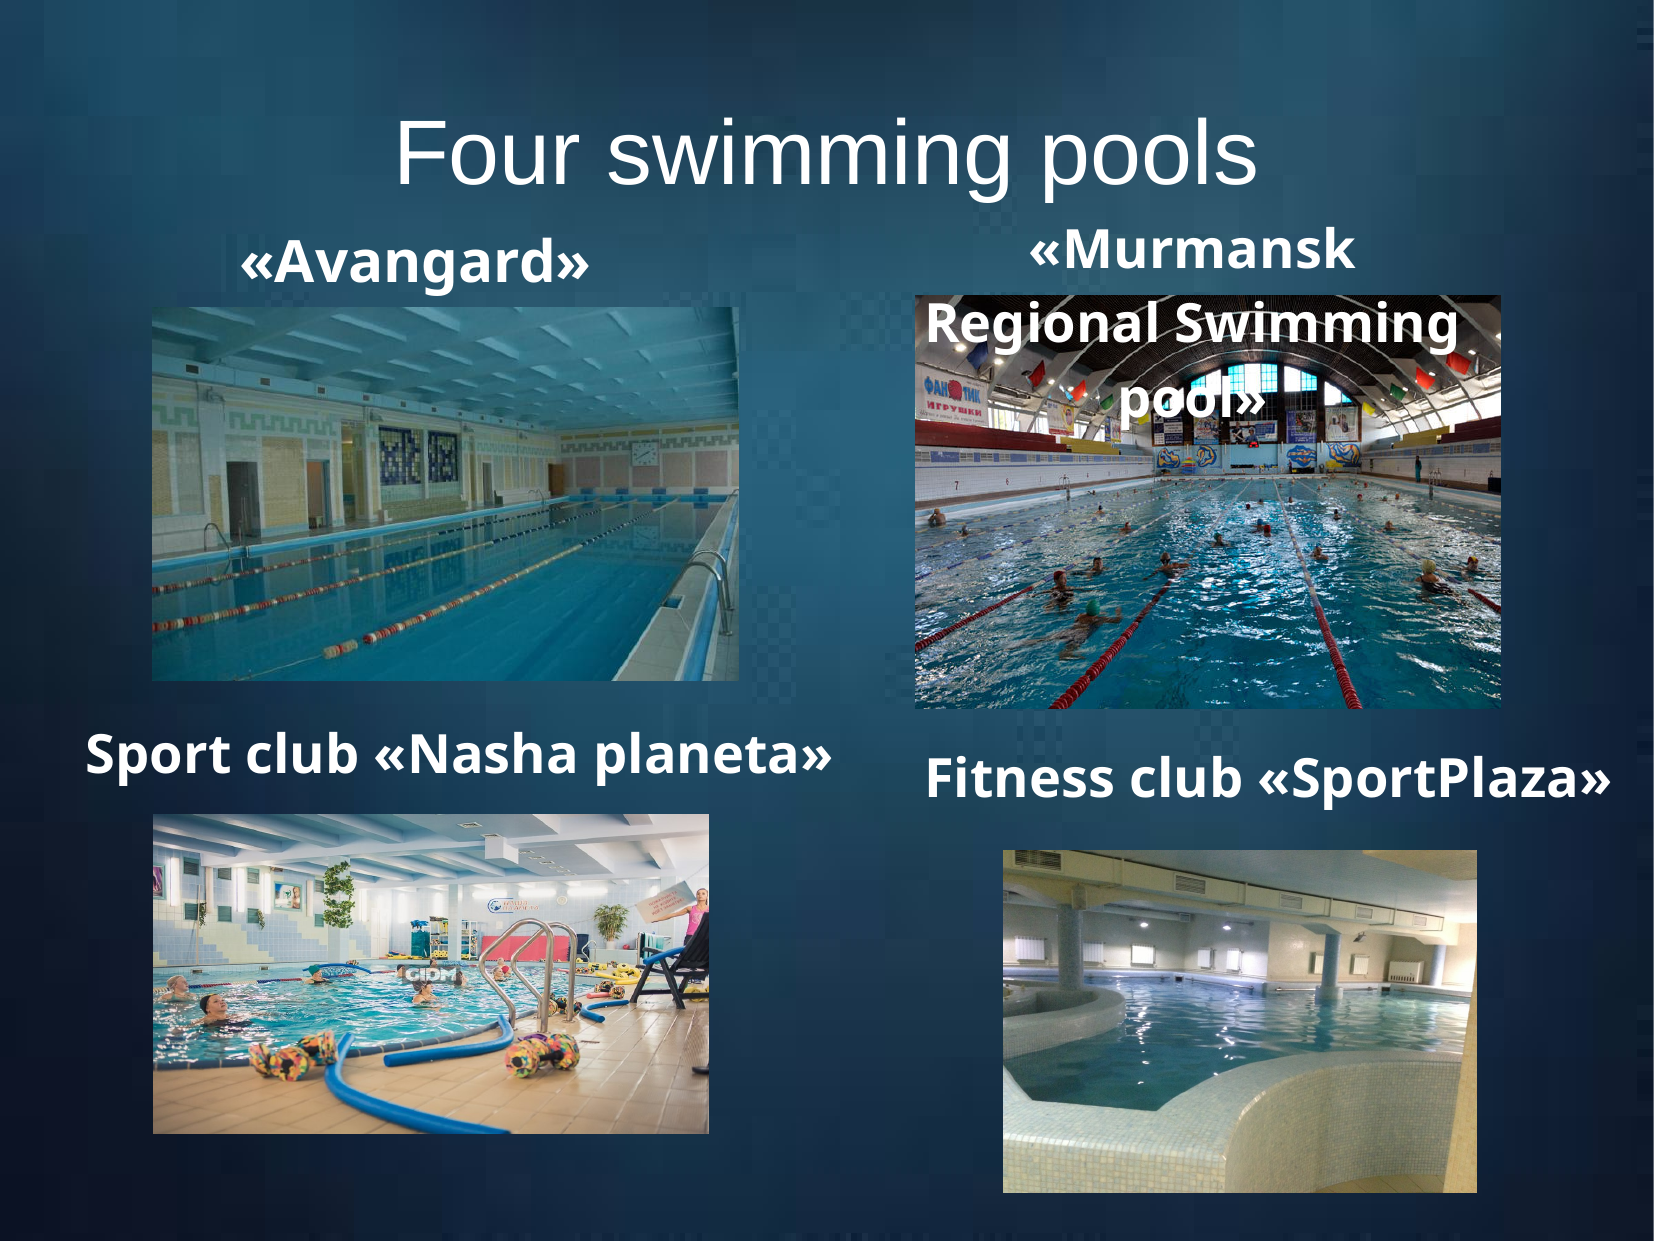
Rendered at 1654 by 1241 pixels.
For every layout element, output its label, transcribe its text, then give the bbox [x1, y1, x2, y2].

text_box «Murmansk Regional Swimming pool» [909, 203, 1495, 390]
text_box Sport club «Nasha planeta» [70, 708, 863, 875]
text_box Fitness club «SportPlaza» [909, 732, 1630, 898]
text_box «Avangard» [224, 212, 615, 434]
picture [0, 0, 1654, 1241]
title Four swimming pools [82, 49, 1571, 257]
